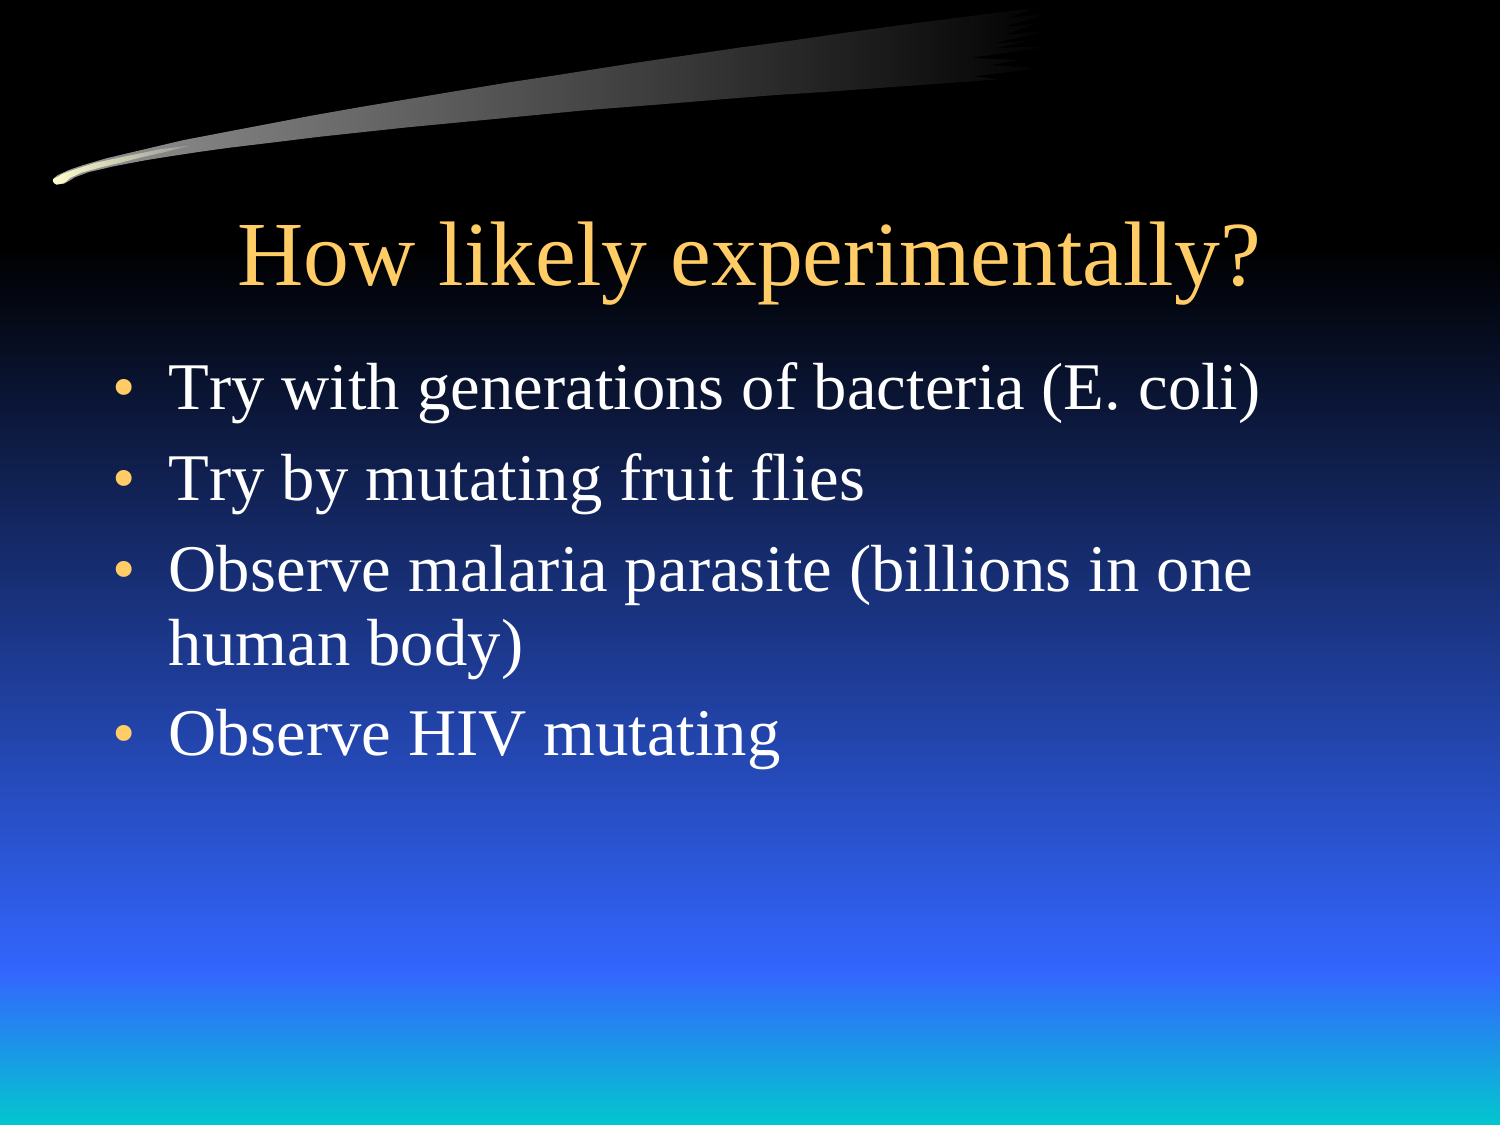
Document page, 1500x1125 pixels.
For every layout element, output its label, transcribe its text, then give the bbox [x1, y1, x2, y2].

title How likely experimentally? [112, 124, 1388, 313]
list Try with generations of bacteria (E. coli) Try by mutating fruit flies Observe malaria parasite (billions in one human body) Observe HIV mutating [112, 350, 1388, 1026]
